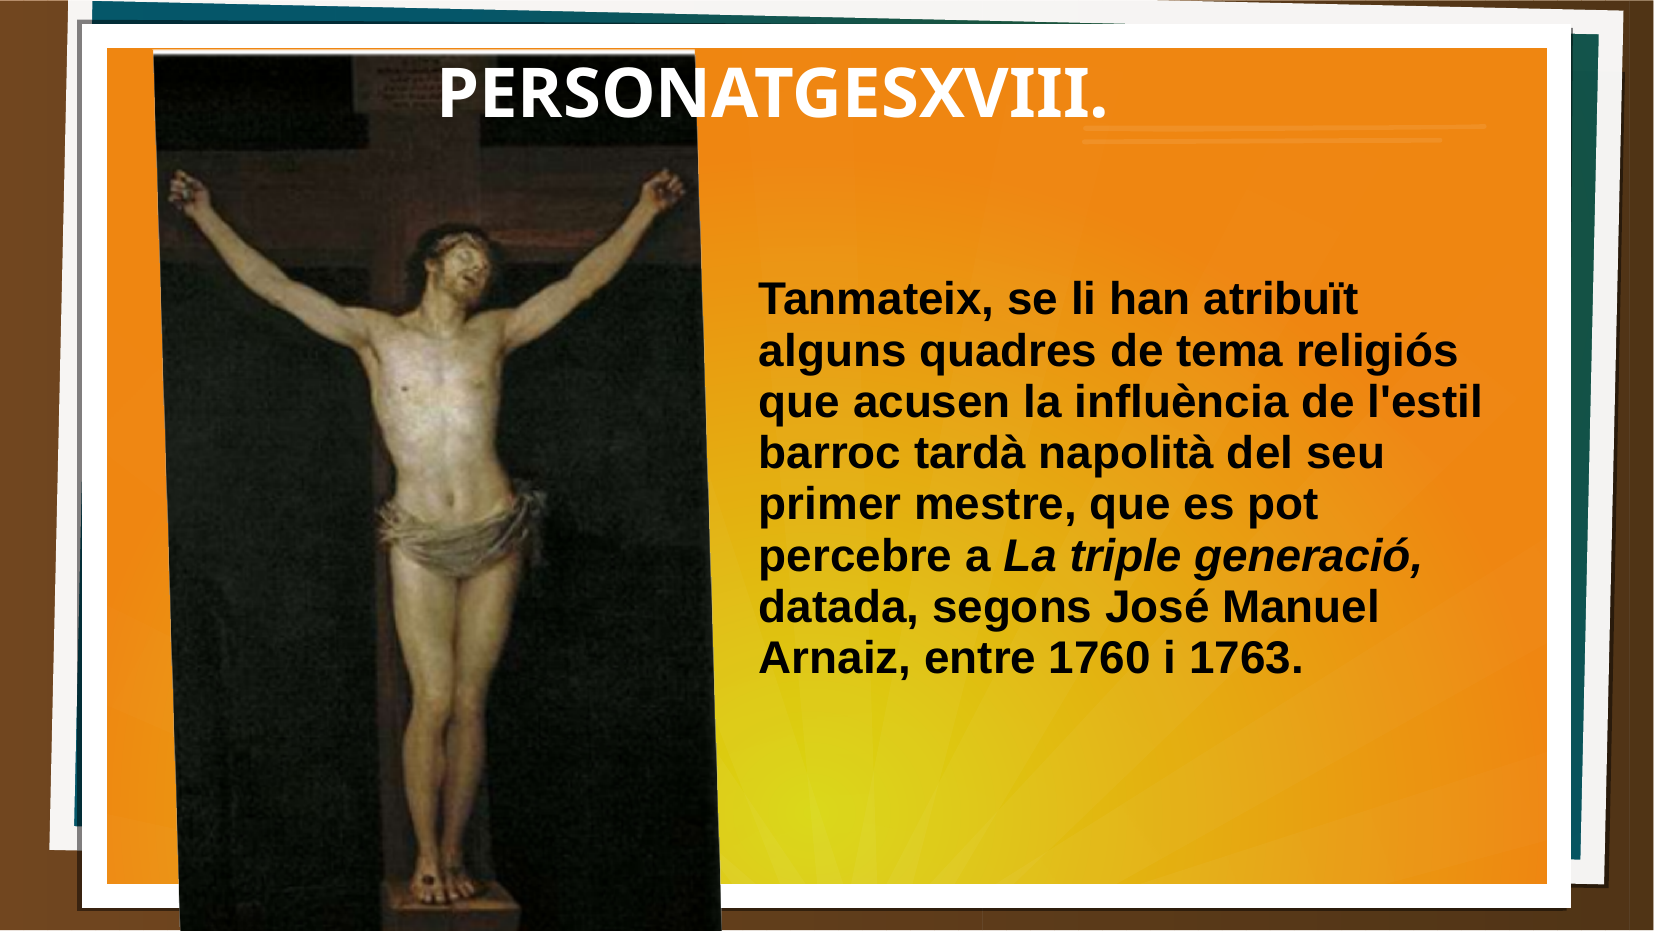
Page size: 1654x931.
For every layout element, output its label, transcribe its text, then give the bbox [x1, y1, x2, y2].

text_box Tanmateix, se li han atribuït alguns quadres de tema religiós que acusen la influència de l'estil barroc tardà napolità del seu primer mestre, que es pot percebre a La triple generació, datada, segons José Manuel Arnaiz, entre 1760 i 1763. [744, 265, 1512, 691]
picture [152, 49, 721, 931]
text_box PERSONATGESXVIII. [329, 43, 1217, 138]
